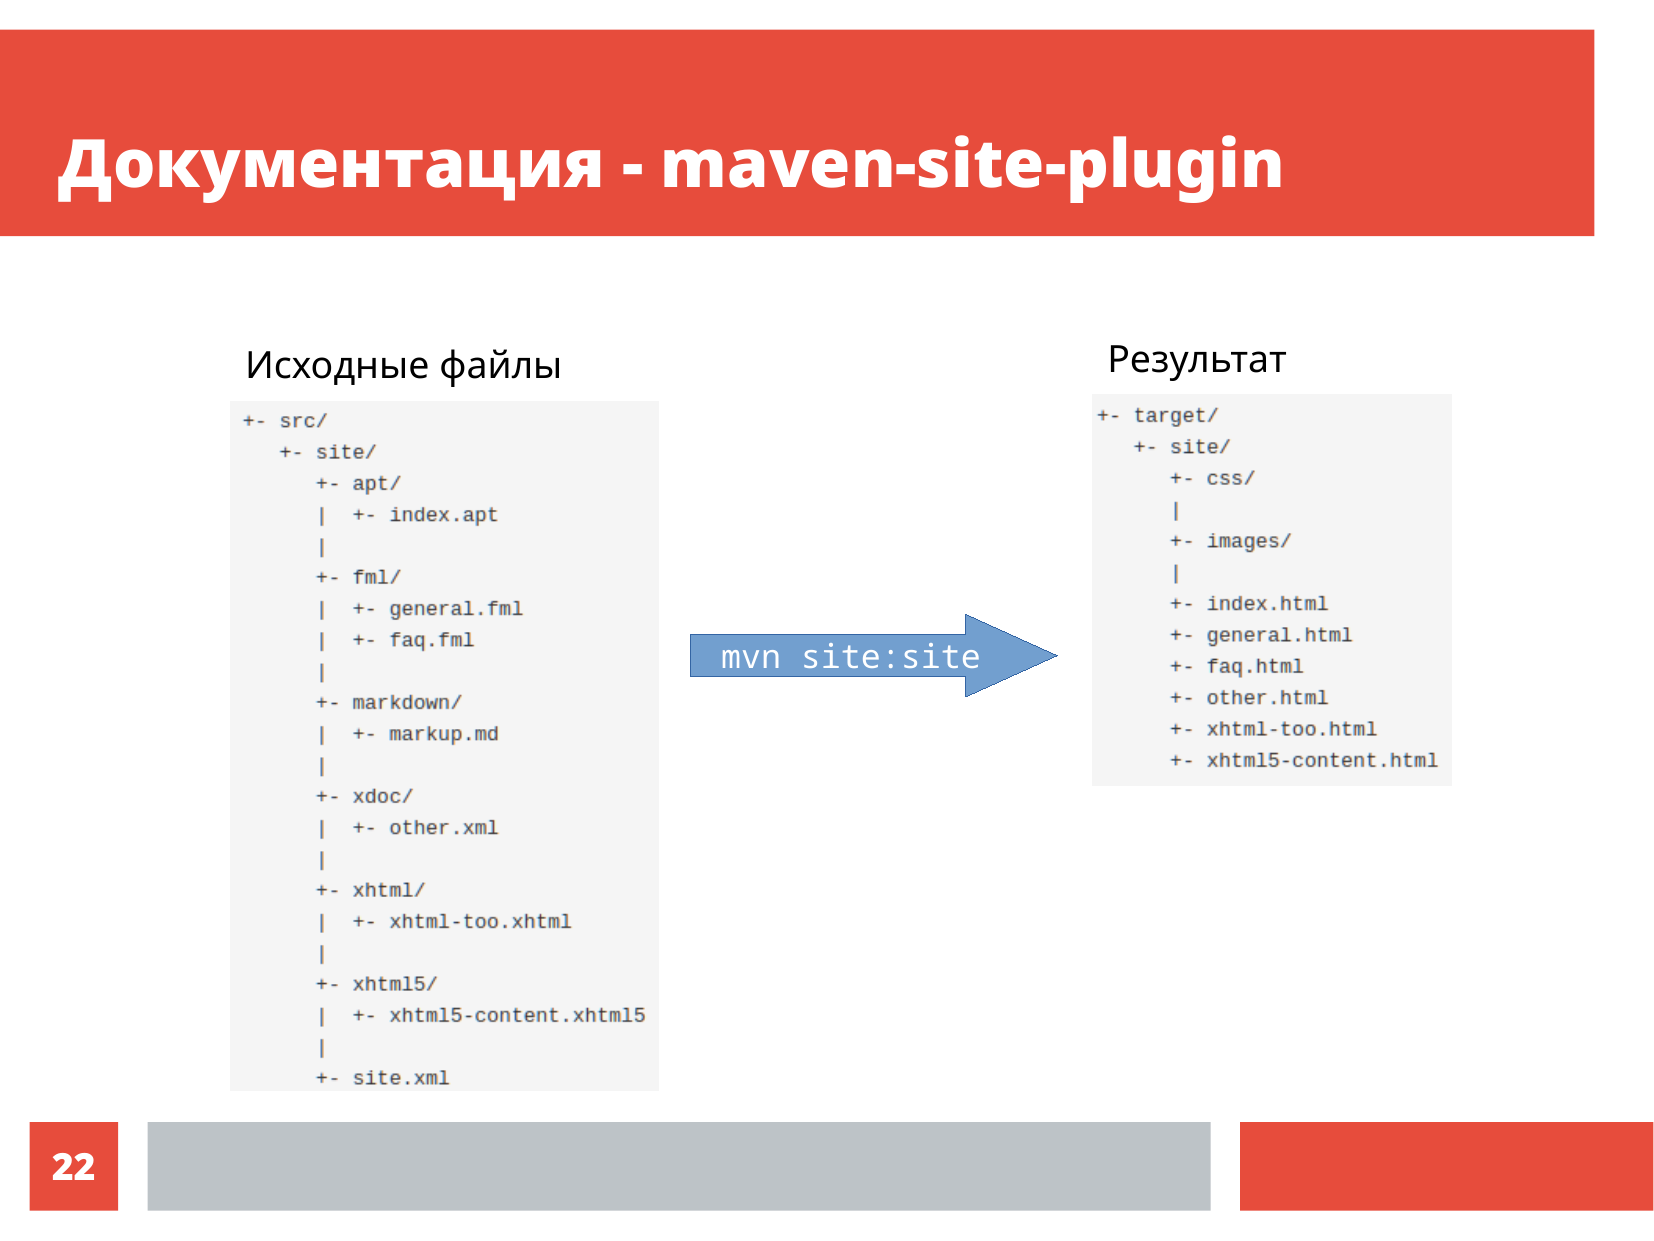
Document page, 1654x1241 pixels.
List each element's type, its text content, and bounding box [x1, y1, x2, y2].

title Документация - maven-site-plugin [59, 59, 1595, 207]
picture [1092, 394, 1452, 786]
text_box Результат [1092, 324, 1341, 384]
text_box Исходные файлы [230, 331, 668, 390]
text_box mvn site:site [690, 614, 1058, 697]
picture [230, 401, 659, 1091]
